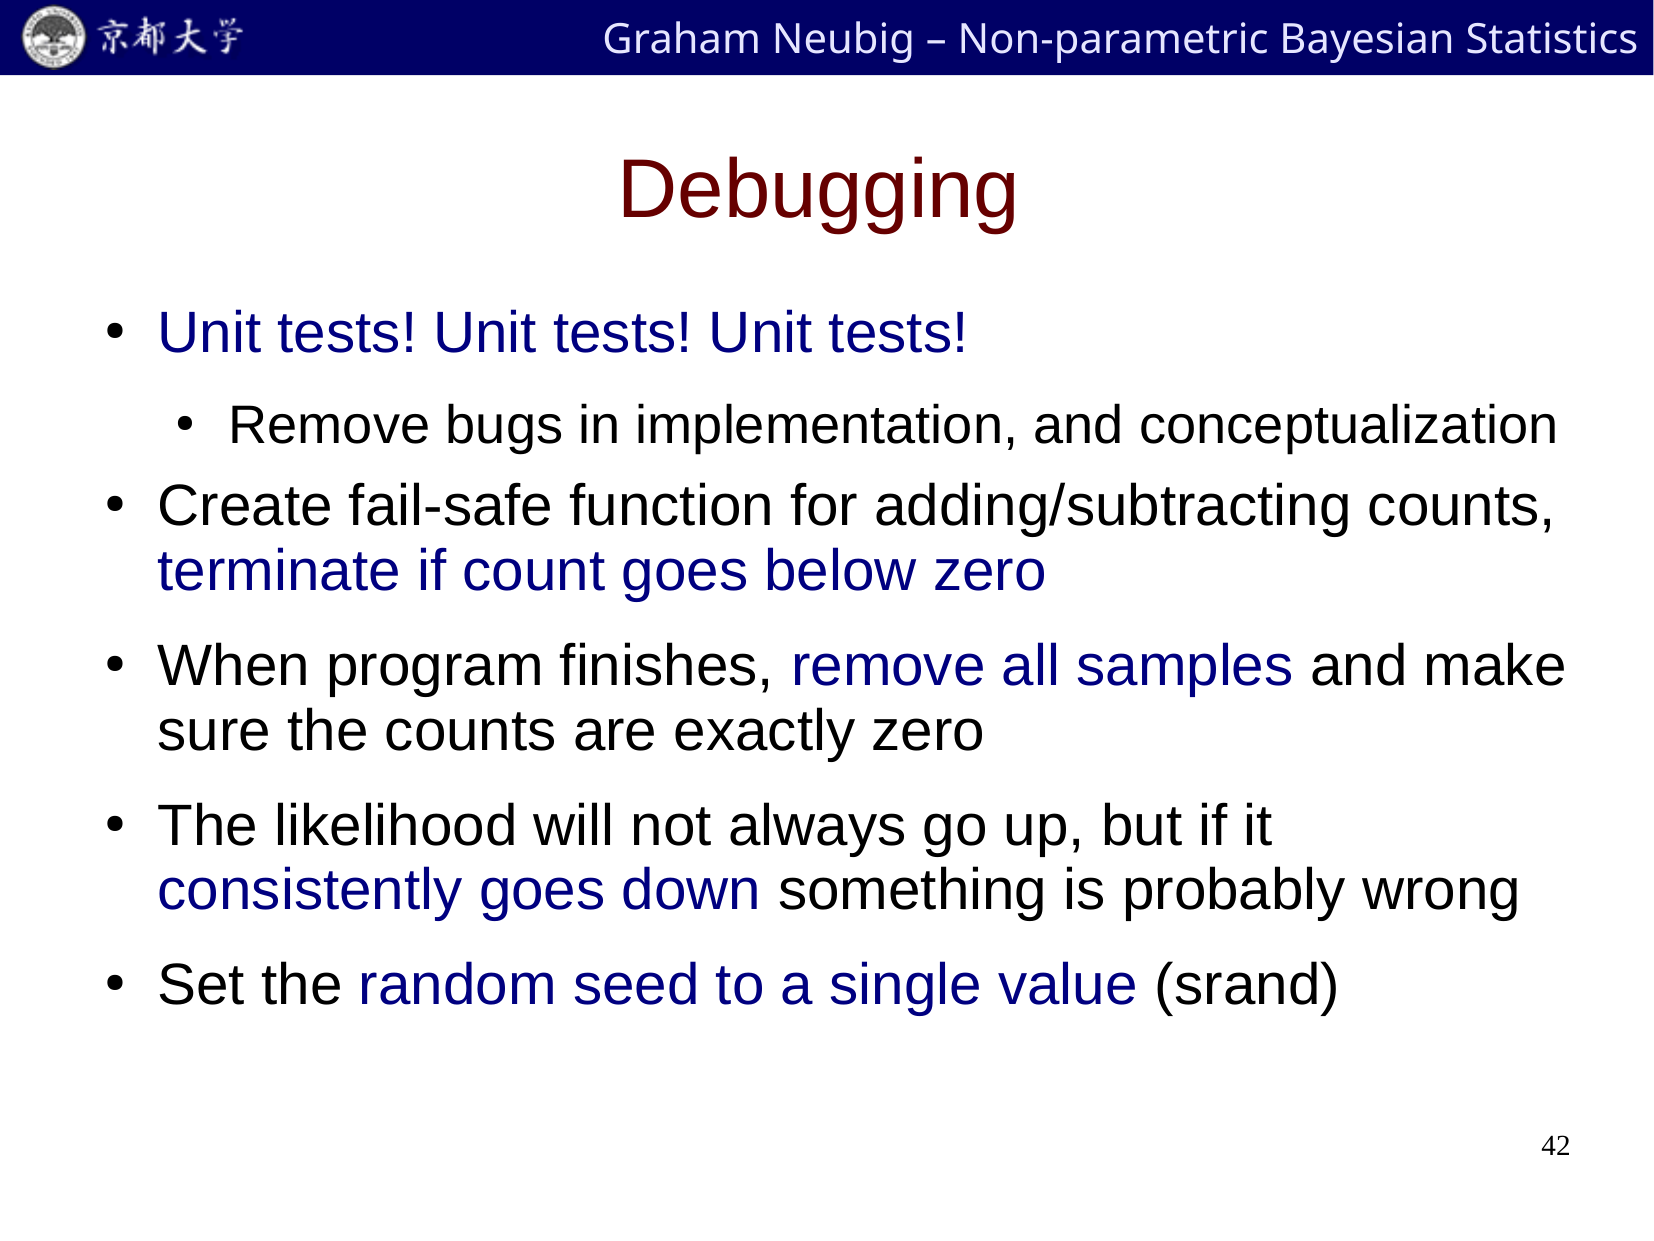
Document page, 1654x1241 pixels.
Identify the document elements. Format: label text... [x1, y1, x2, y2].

picture [0, 0, 247, 70]
title Debugging [75, 92, 1564, 285]
list Unit tests! Unit tests! Unit tests! Remove bugs in implementation, and conceptualization Create fail-safe function for adding/subtracting counts, terminate if count goes below zero When program finishes, remove all samples and make sure the counts are exactly zero The likelihood will not always go up, but if it consistently goes down something is probably wrong Set the random seed to a single value (srand) [86, 300, 1576, 1104]
